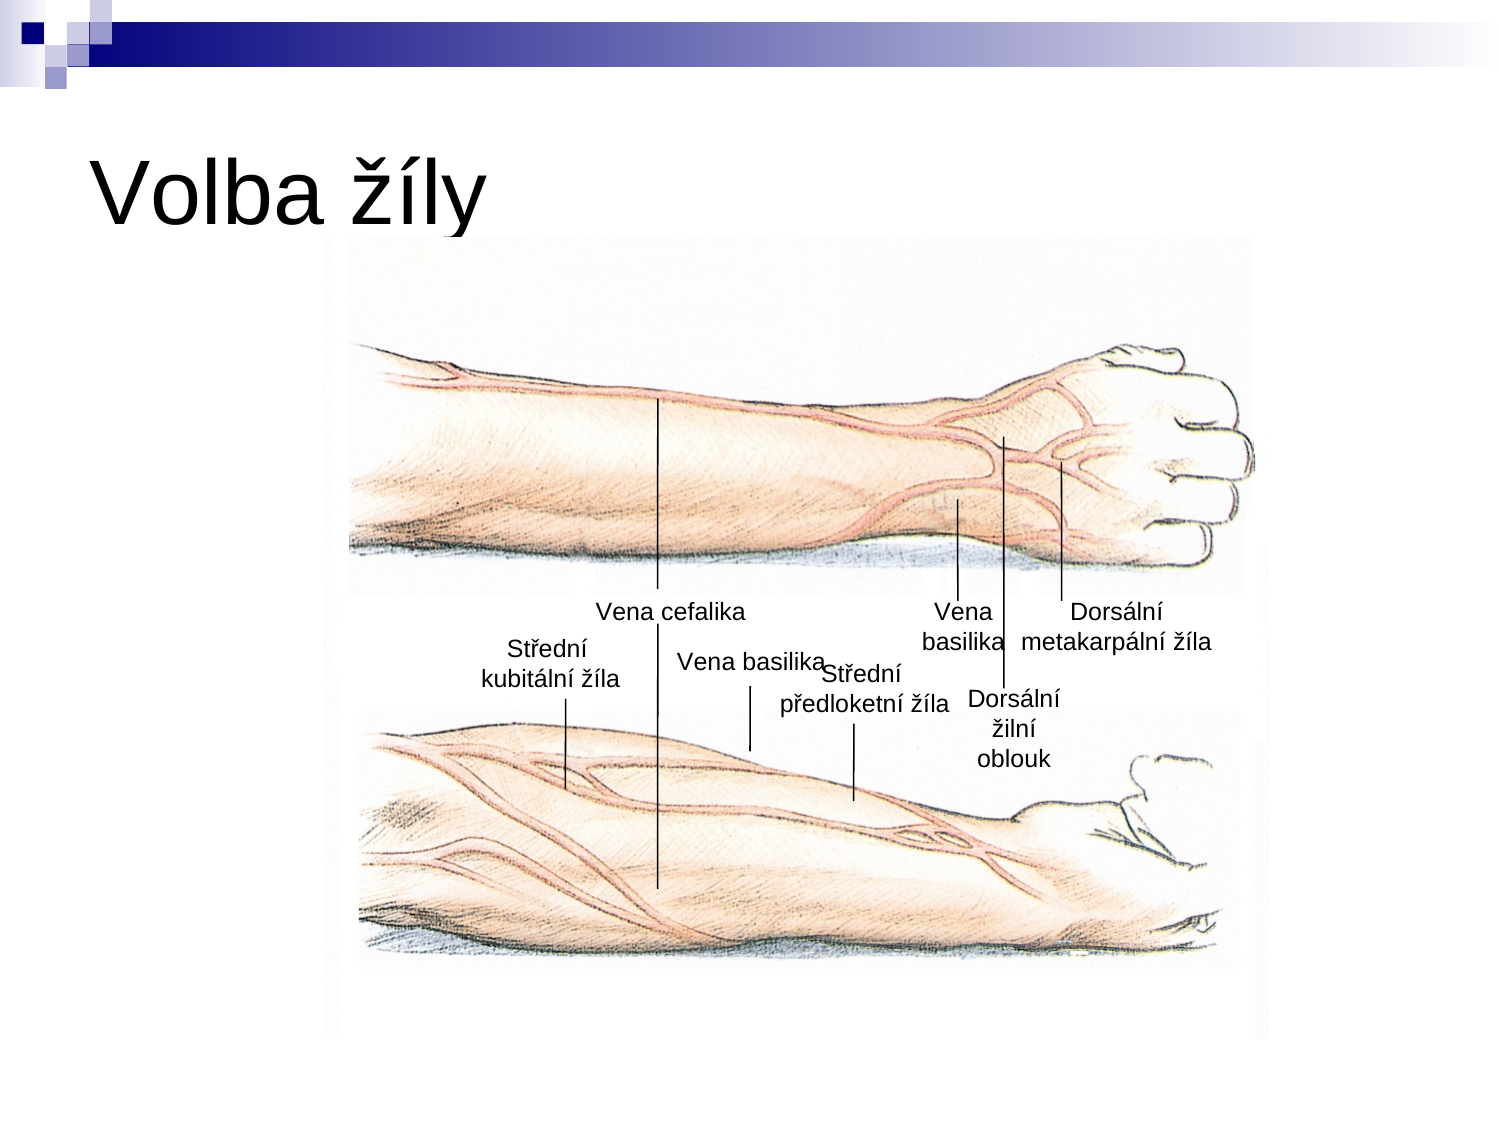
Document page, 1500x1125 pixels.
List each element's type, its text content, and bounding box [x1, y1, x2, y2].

text_box Vena basilika [661, 637, 841, 683]
text_box Dorsální metakarpální žíla [1006, 587, 1228, 663]
picture [323, 237, 1270, 1040]
text_box Střední předloketní žíla [765, 649, 965, 726]
title Volba žíly [75, 69, 1425, 306]
text_box Vena basilika [906, 587, 1003, 663]
text_box Střední kubitální žíla [466, 624, 636, 701]
text_box Dorsální žilní oblouk [952, 675, 1076, 781]
text_box Vena cefalika [580, 587, 762, 633]
